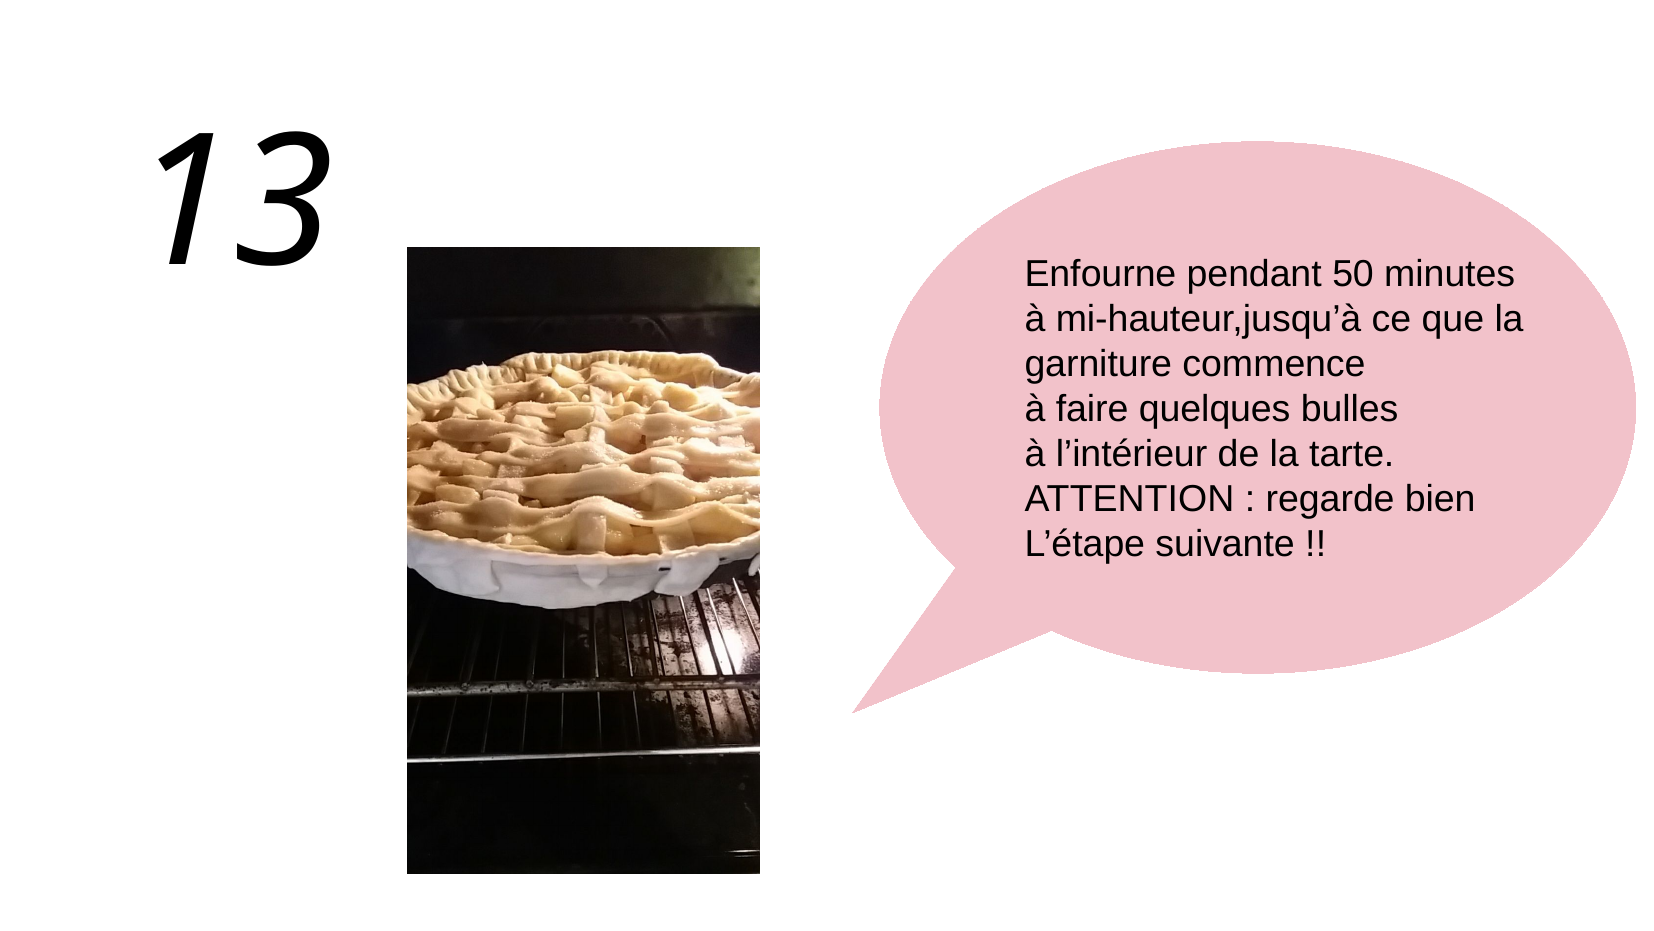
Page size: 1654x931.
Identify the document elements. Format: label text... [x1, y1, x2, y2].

text_box 13 [118, 60, 414, 284]
text_box Enfourne pendant 50 minutes à mi-hauteur,jusqu’à ce que la garniture commence à faire quelques bulles à l’intérieur de la tarte. ATTENTION : regarde bien L’étape suivante !! [1009, 241, 1390, 653]
text_box [852, 141, 1636, 713]
picture [407, 247, 760, 874]
